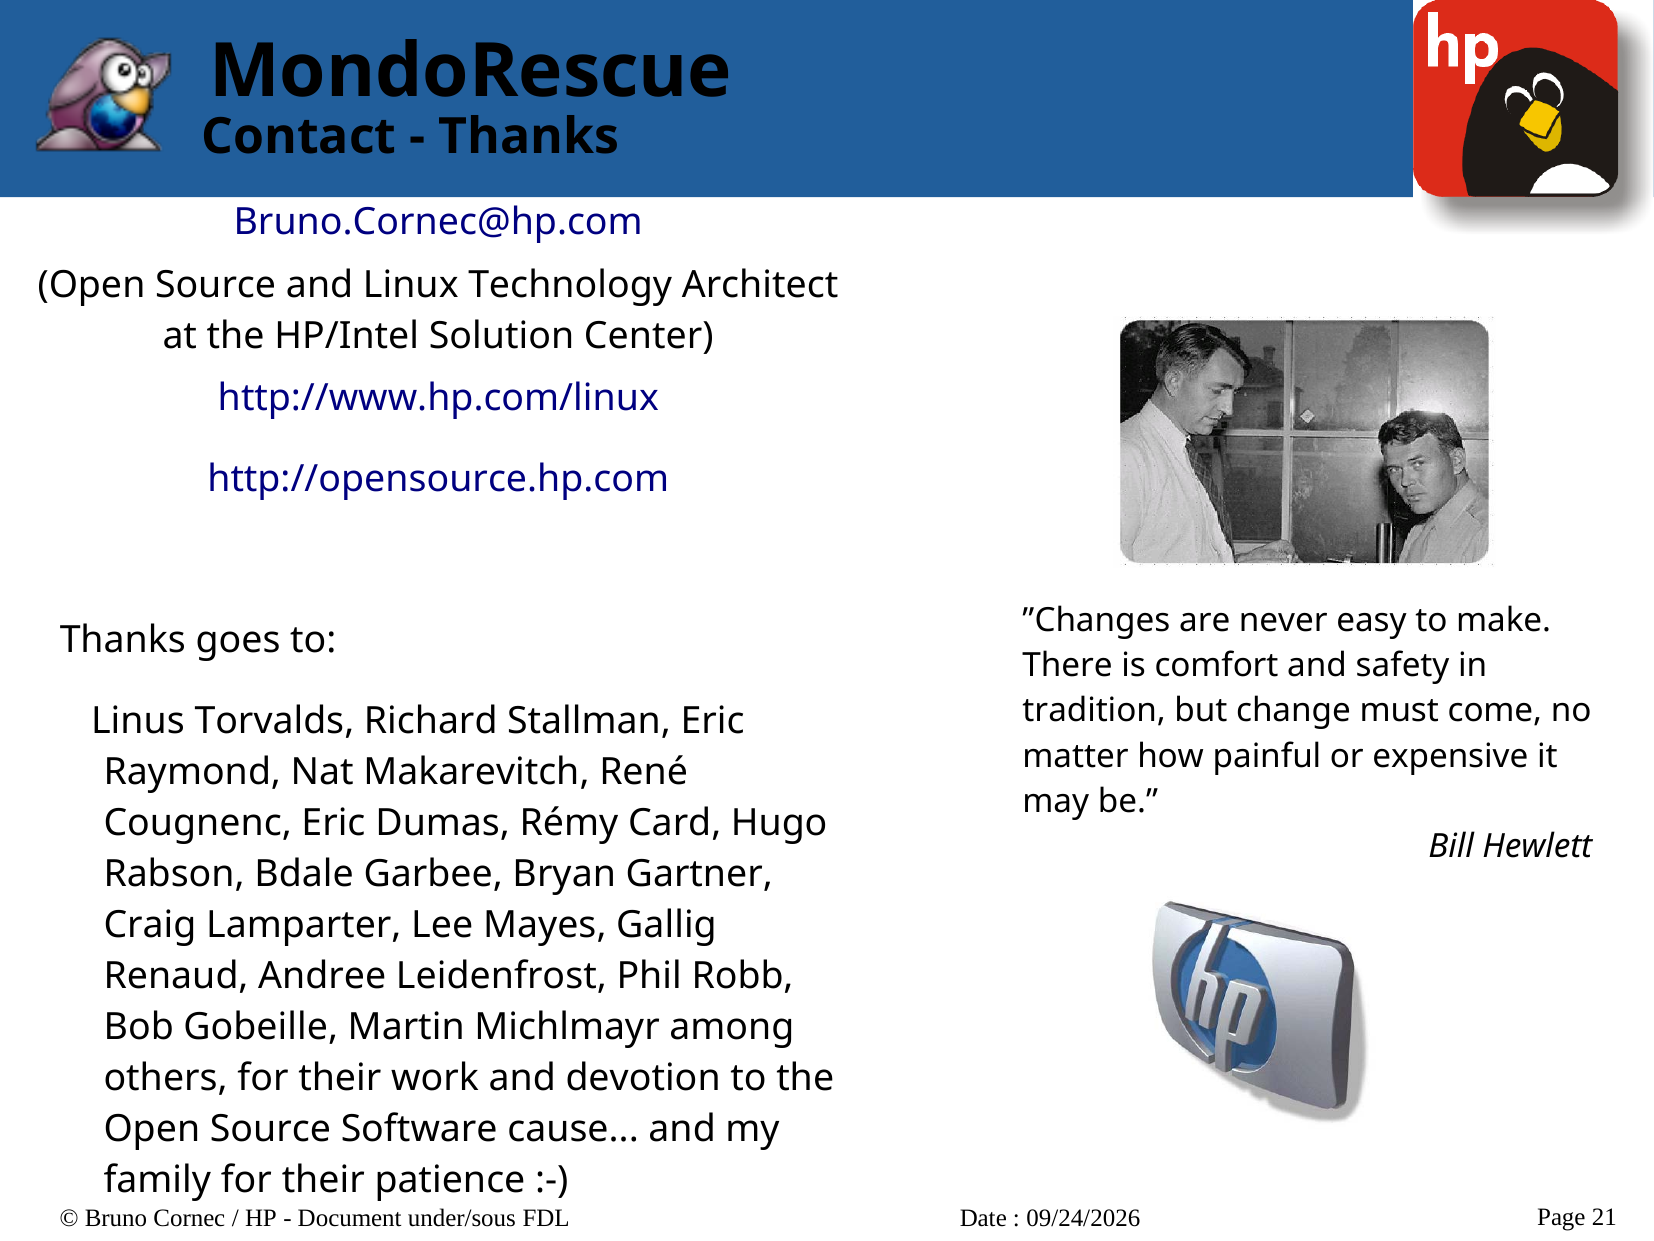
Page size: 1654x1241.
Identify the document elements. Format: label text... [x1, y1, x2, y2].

picture [1113, 316, 1496, 568]
picture [1105, 890, 1422, 1130]
title Contact - Thanks [201, 32, 1191, 241]
picture [1413, 0, 1654, 235]
text_box ”Changes are never easy to make. There is comfort and safety in tradition, but change must come, no matter how painful or expensive it may be.” Bill Hewlett [1022, 595, 1634, 877]
list Bruno.Cornec@hp.com (Open Source and Linux Technology Architect at the HP/Intel Solution Center) http://www.hp.com/linux http://opensource.hp.com Thanks goes to: Linus Torvalds, Richard Stallman, Eric Raymond, Nat Makarevitch, René Cougnenc, Eric Dumas, Rémy Card, Hugo Rabson, Bdale Garbee, Bryan Gartner, Craig Lamparter, Lee Mayes, Gallig Renaud, Andree Leidenfrost, Phil Robb, Bob Gobeille, Martin Michlmayr among others, for their work and devotion to the Open Source Software cause... and my family for their patience :-) [20, 194, 856, 1172]
picture [0, 0, 211, 199]
